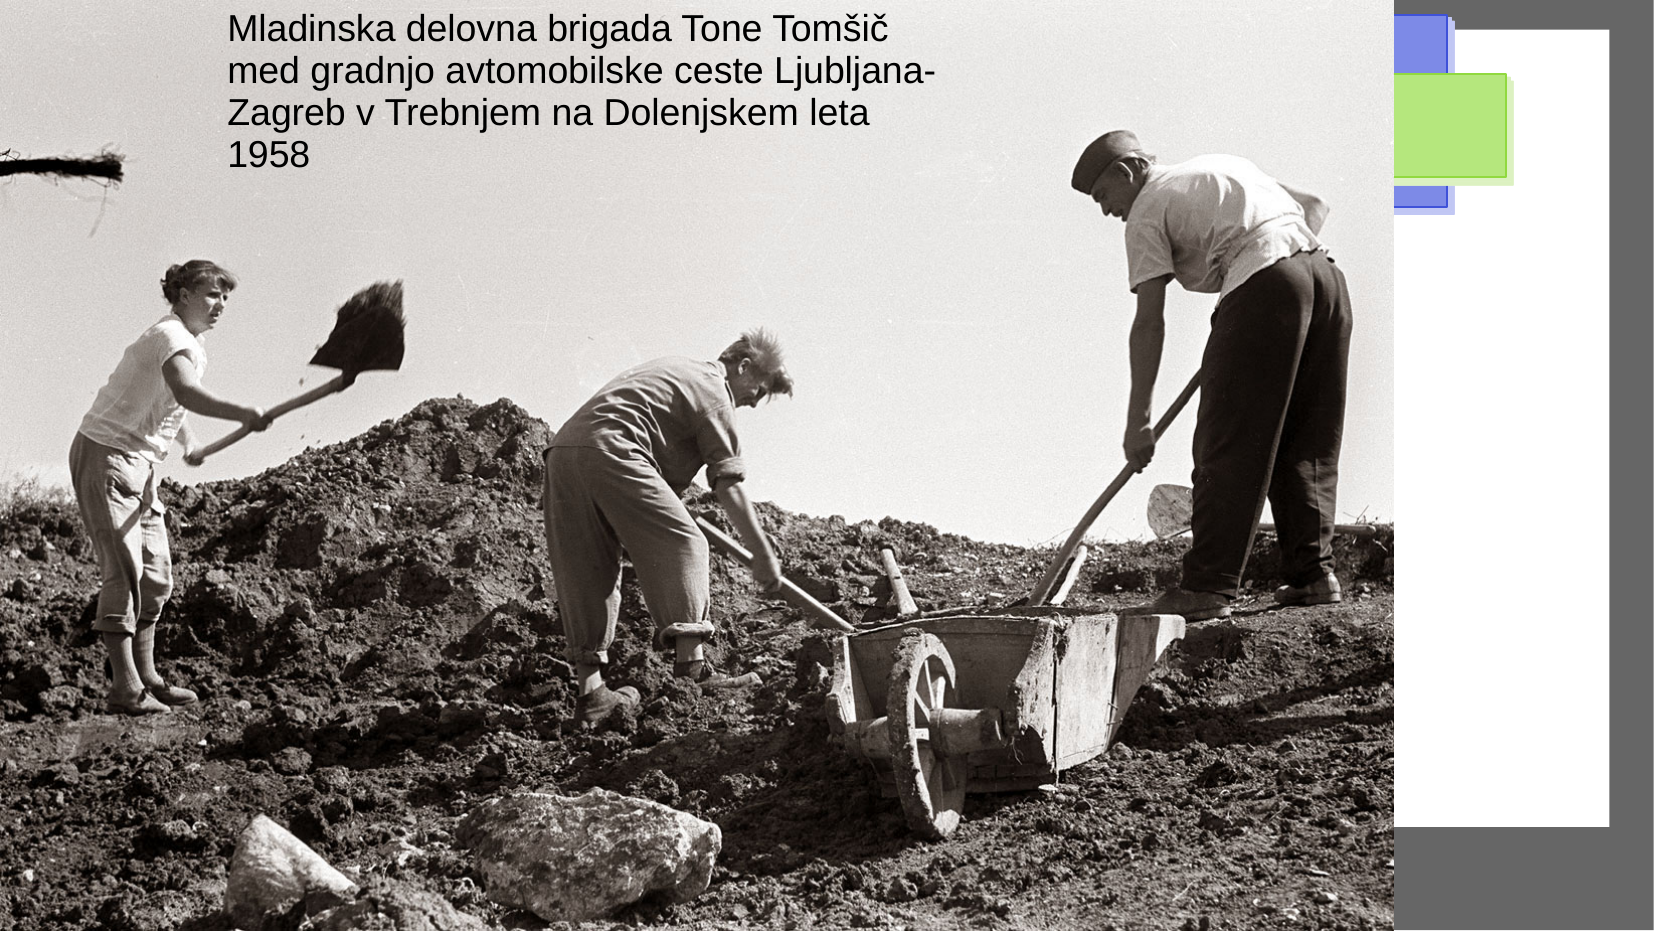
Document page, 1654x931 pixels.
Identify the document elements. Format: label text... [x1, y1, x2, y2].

text_box Mladinska delovna brigada Tone Tomšič med gradnjo avtomobilske ceste Ljubljana-Zagreb v Trebnjem na Dolenjskem leta 1958 [212, 0, 975, 207]
picture [0, 0, 1394, 931]
